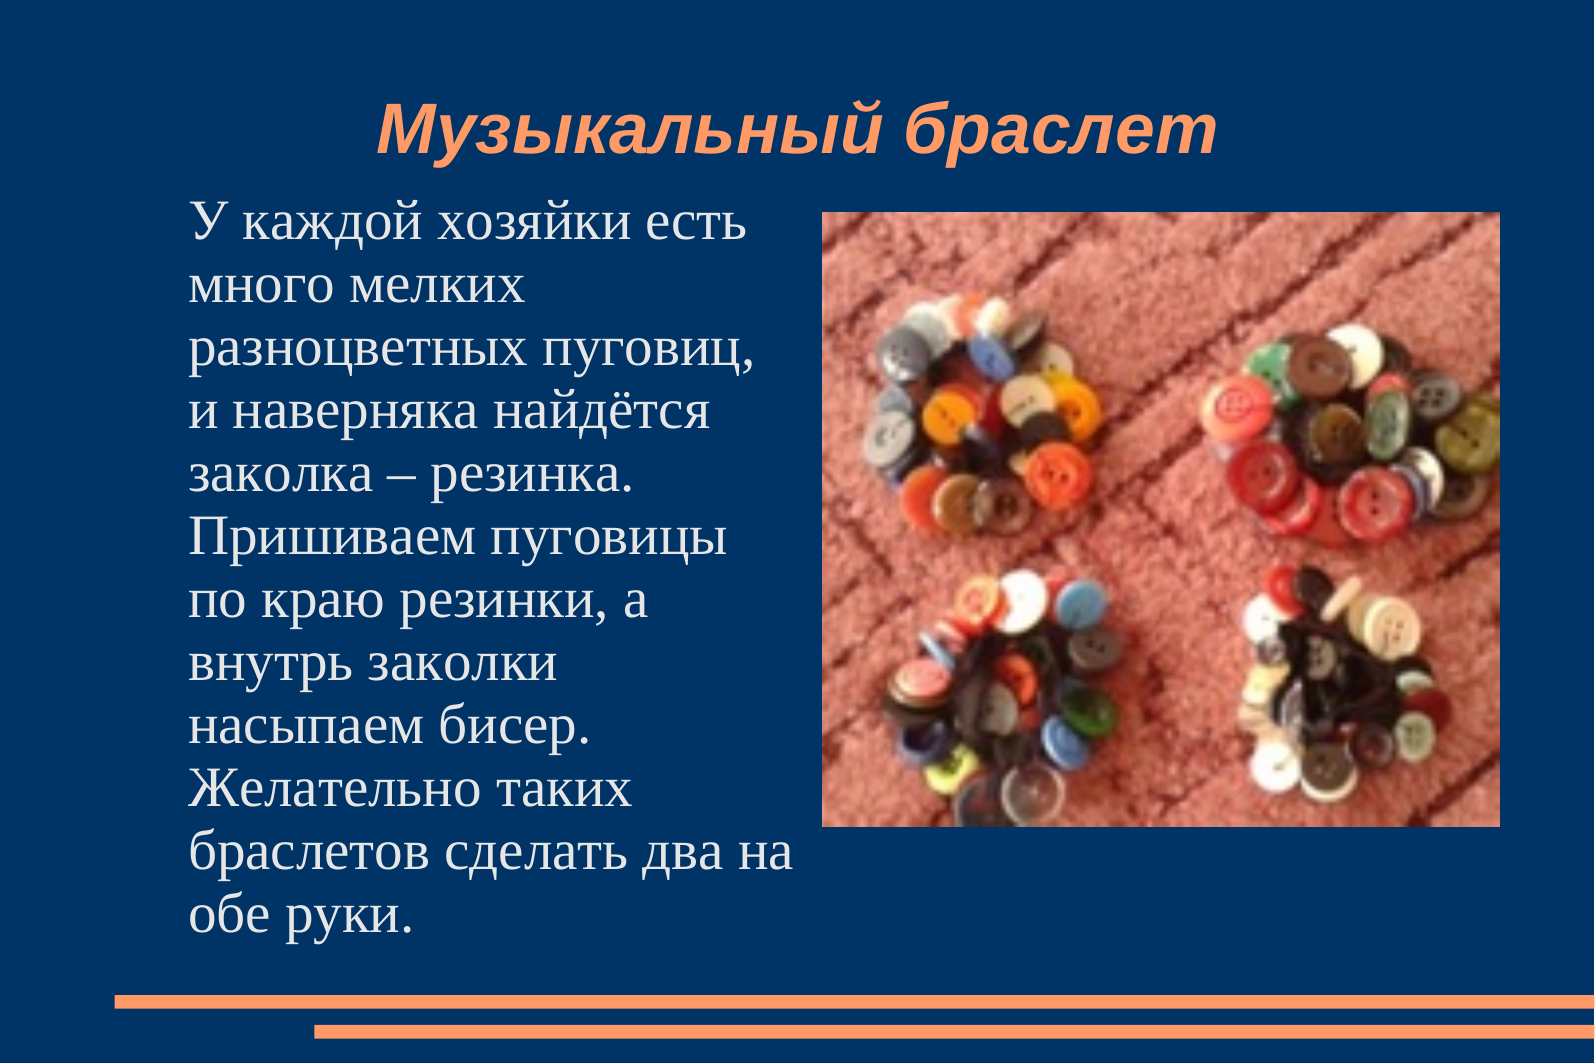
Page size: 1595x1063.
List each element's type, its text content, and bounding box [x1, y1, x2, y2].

title Музыкальный браслет [117, 39, 1479, 218]
list У каждой хозяйки есть много мелких разноцветных пуговиц, и наверняка найдётся заколка – резинка. Пришиваем пуговицы по краю резинки, а внутрь заколки насыпаем бисер. Желательно таких браслетов сделать два на обе руки. [117, 188, 795, 993]
picture [822, 212, 1500, 827]
